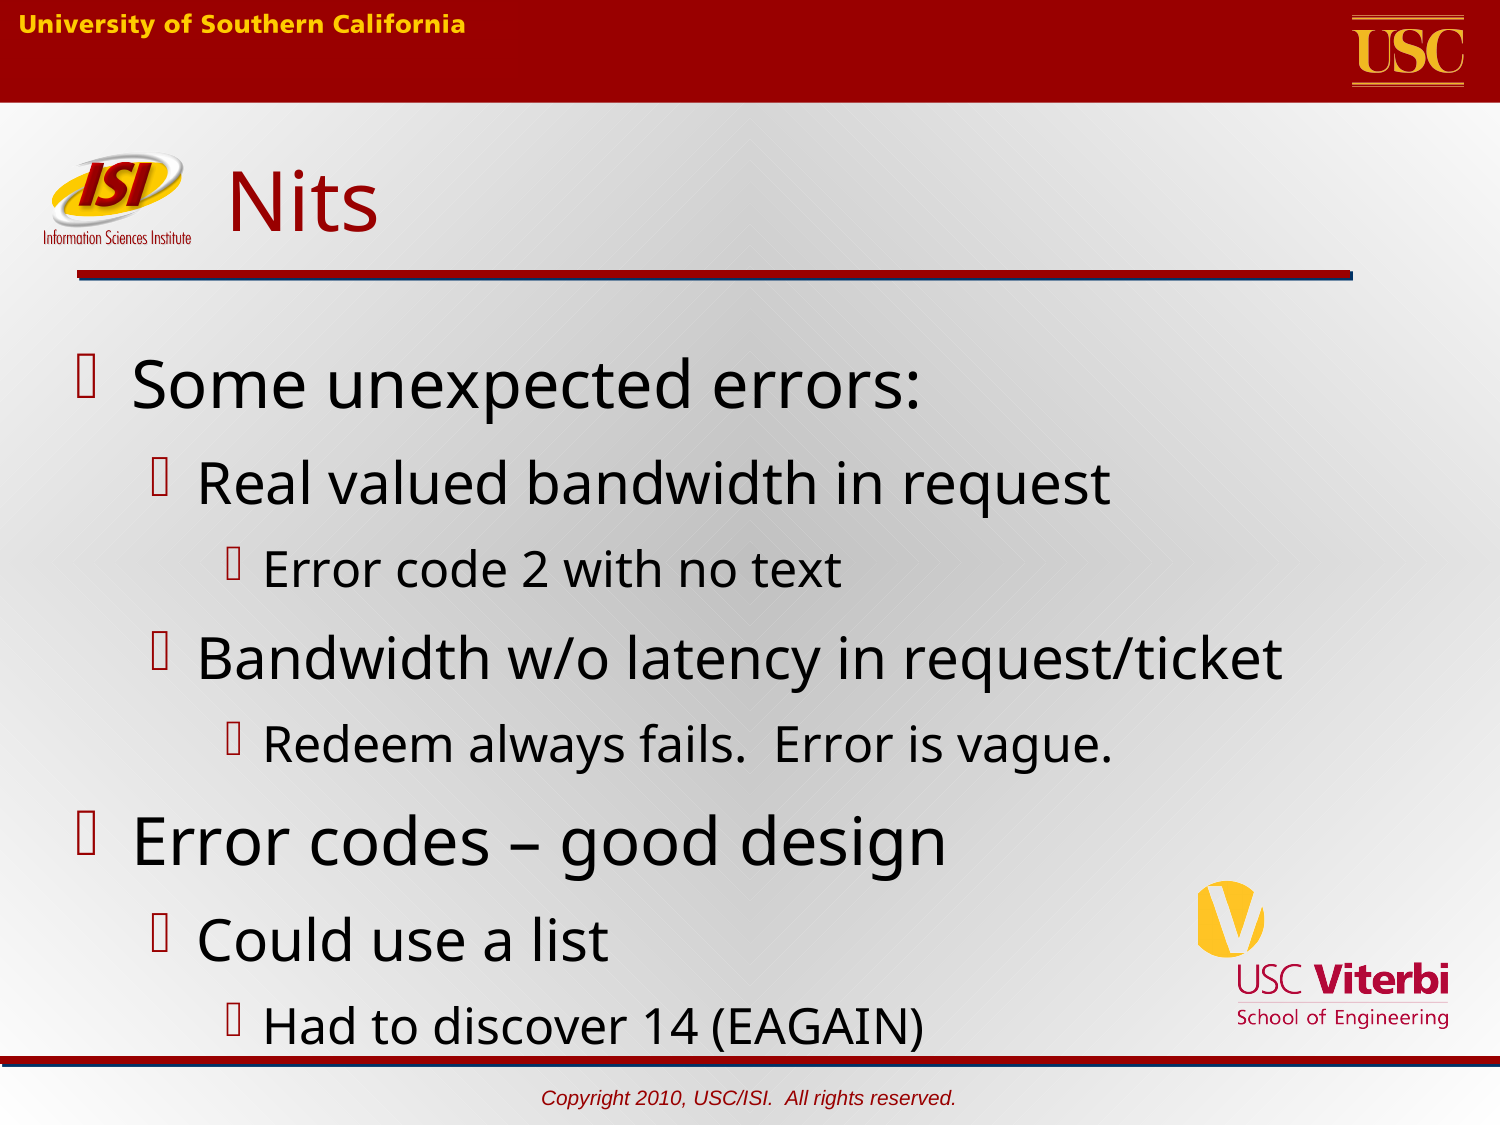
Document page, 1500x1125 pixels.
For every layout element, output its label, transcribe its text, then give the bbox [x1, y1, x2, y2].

list Some unexpected errors: Real valued bandwidth in request Error code 2 with no text Bandwidth w/o latency in request/ticket Redeem always fails. Error is vague. Error codes – good design Could use a list Had to discover 14 (EAGAIN) [75, 337, 1425, 969]
picture [0, 1, 518, 78]
picture [1352, 15, 1464, 87]
picture [37, 149, 197, 250]
title Nits [225, 144, 1463, 256]
picture [1198, 880, 1448, 1029]
